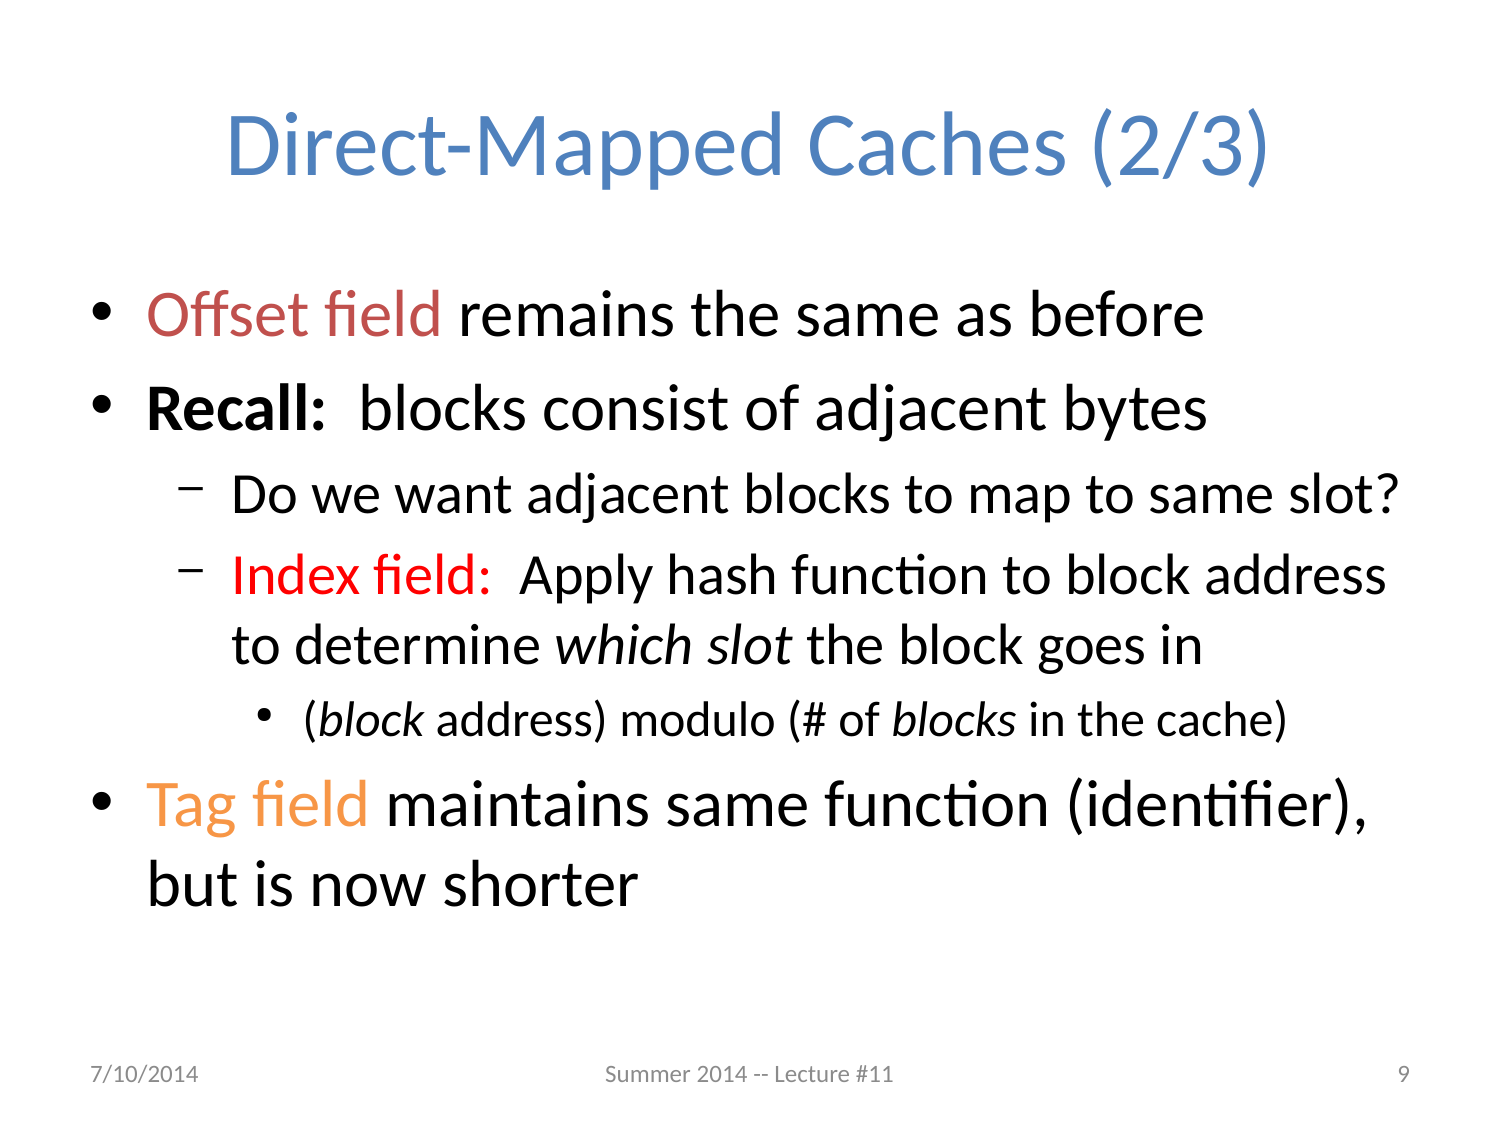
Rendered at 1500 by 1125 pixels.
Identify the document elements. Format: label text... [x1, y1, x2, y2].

list Offset field remains the same as before Recall: blocks consist of adjacent bytes Do we want adjacent blocks to map to same slot? Index field: Apply hash function to block address to determine which slot the block goes in (block address) modulo (# of blocks in the cache) Tag field maintains same function (identifier), but is now shorter [75, 262, 1425, 1073]
slide_number <number> [1074, 1042, 1425, 1103]
slide_number 7/10/2014 [75, 1042, 425, 1103]
title Direct-Mapped Caches (2/3) [75, 45, 1425, 233]
footer Summer 2014 -- Lecture #11 [512, 1042, 988, 1103]
